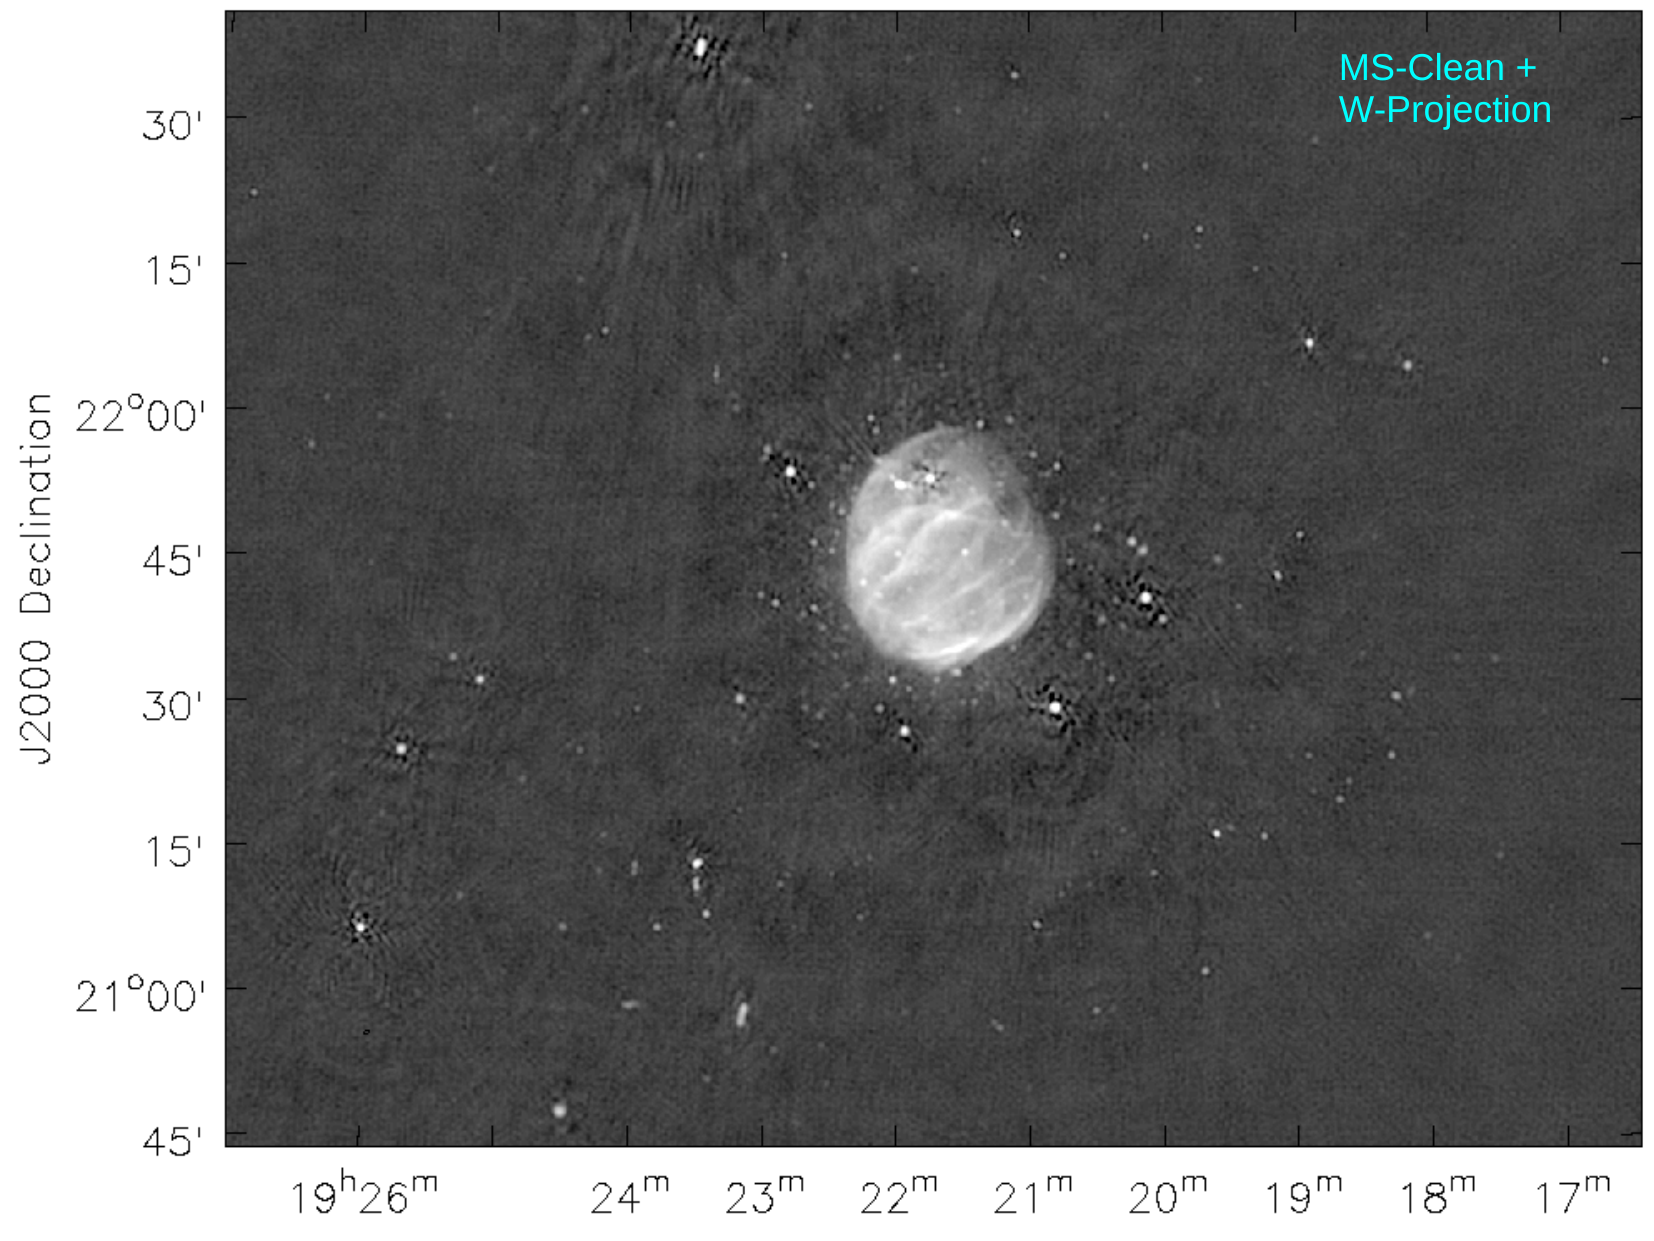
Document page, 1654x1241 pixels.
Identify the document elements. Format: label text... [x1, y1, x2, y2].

picture [0, 0, 1653, 1241]
text_box MS-Clean + W-Projection [1324, 38, 1637, 138]
